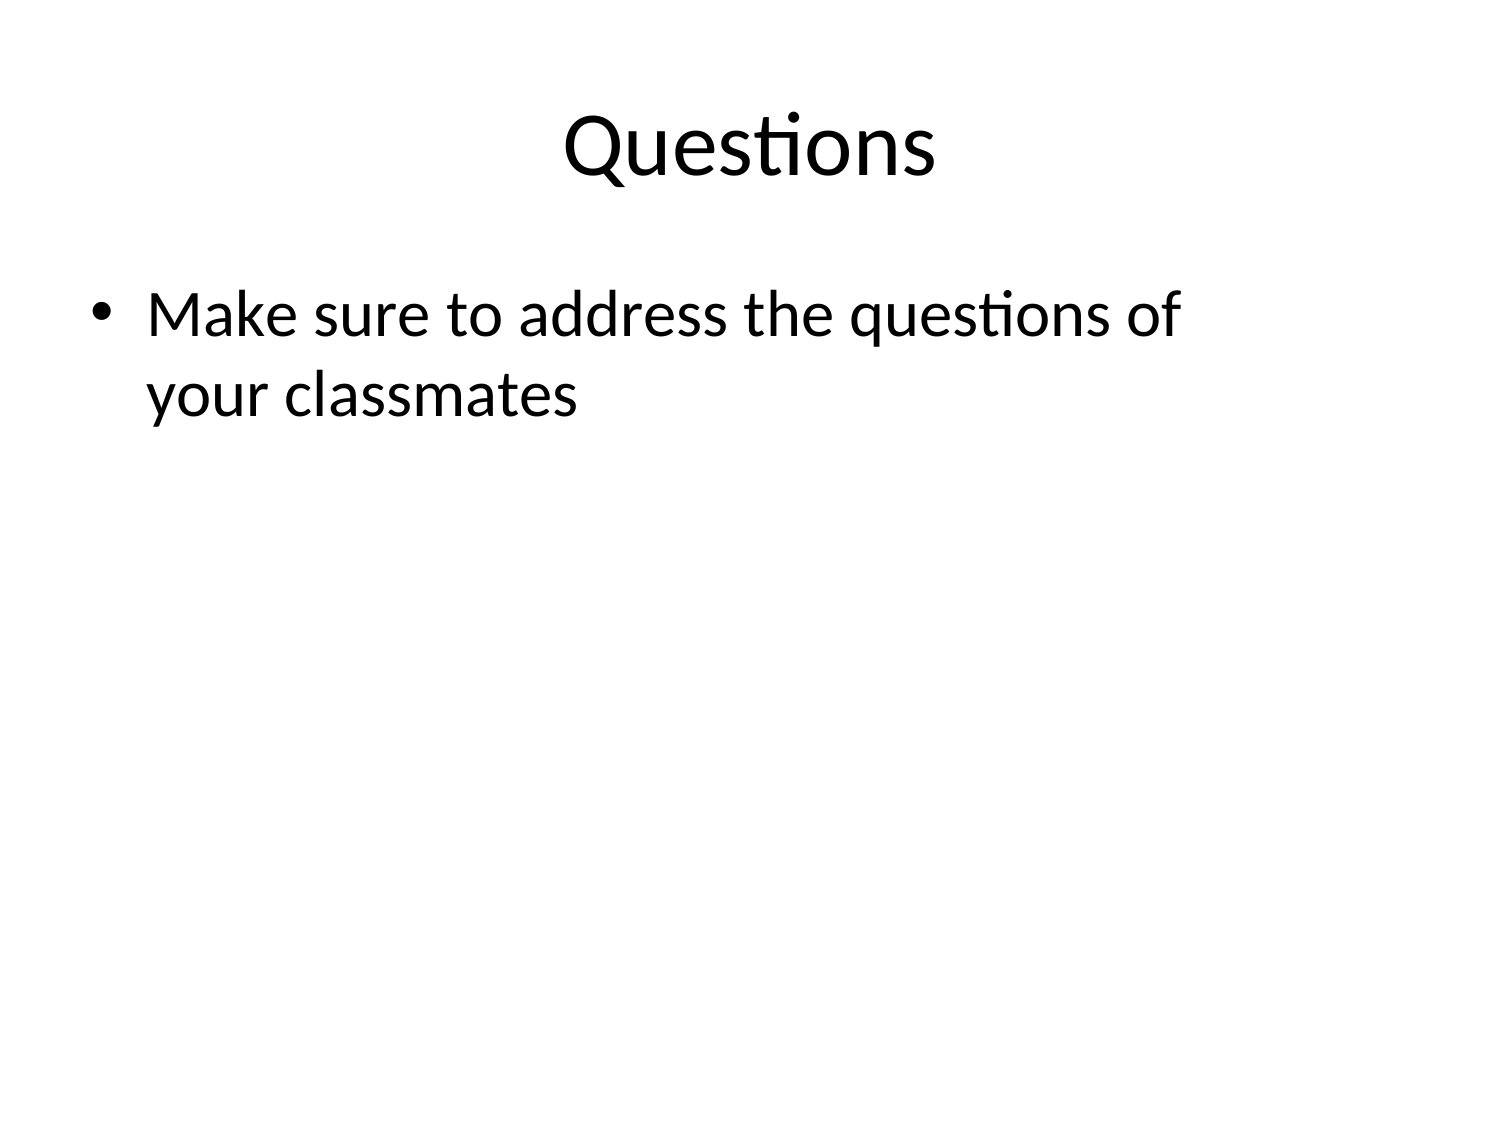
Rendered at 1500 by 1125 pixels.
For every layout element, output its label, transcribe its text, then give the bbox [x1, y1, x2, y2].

title Questions [75, 45, 1426, 233]
list Make sure to address the questions of your classmates [75, 262, 1237, 1006]
